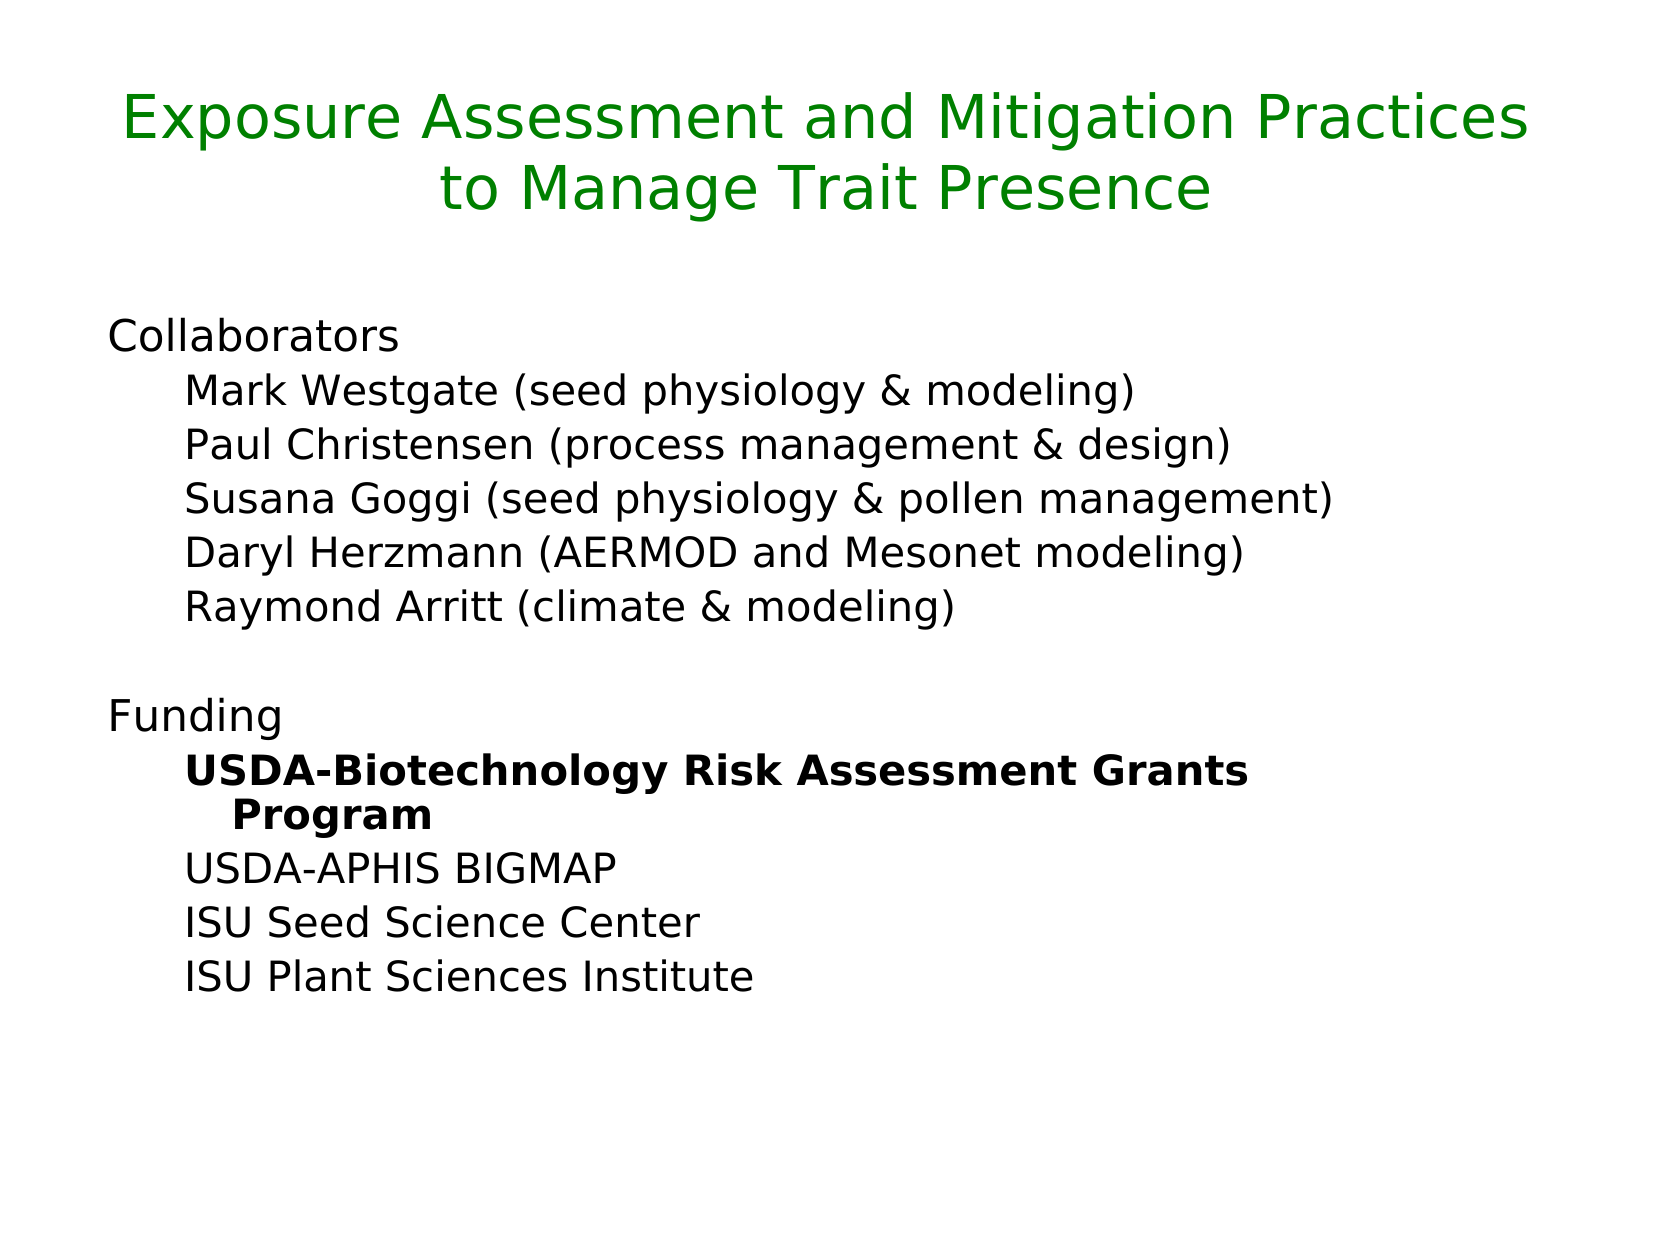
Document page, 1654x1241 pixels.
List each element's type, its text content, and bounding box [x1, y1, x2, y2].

title Exposure Assessment and Mitigation Practices to Manage Trait Presence [82, 49, 1571, 257]
list Collaborators Mark Westgate (seed physiology & modeling) Paul Christensen (process management & design) Susana Goggi (seed physiology & pollen management) Daryl Herzmann (AERMOD and Mesonet modeling) Raymond Arritt (climate & modeling) Funding USDA-Biotechnology Risk Assessment Grants Program USDA-APHIS BIGMAP ISU Seed Science Center ISU Plant Sciences Institute [75, 306, 1426, 1082]
